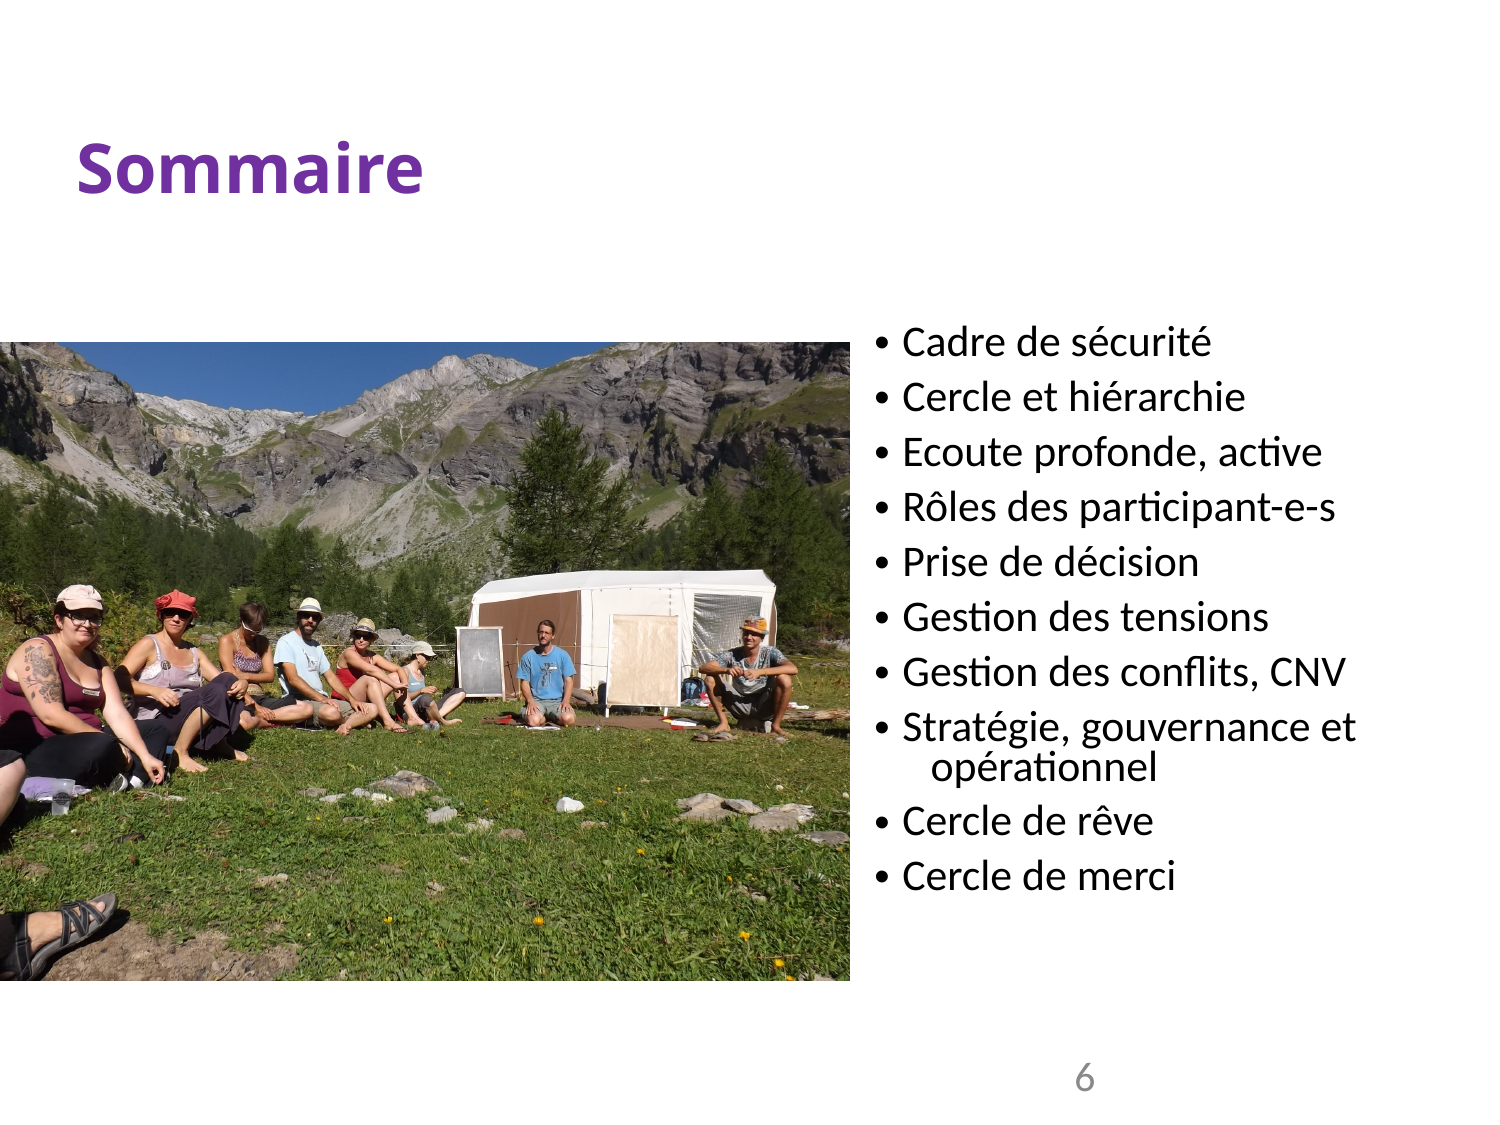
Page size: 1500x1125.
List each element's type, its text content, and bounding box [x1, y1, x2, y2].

title Sommaire [61, 59, 1397, 278]
list Cadre de sécurité Cercle et hiérarchie Ecoute profonde, active Rôles des participant-e-s Prise de décision Gestion des tensions Gestion des conflits, CNV Stratégie, gouvernance et opérationnel Cercle de rêve Cercle de merci [859, 317, 1423, 1032]
text_box 6 [1059, 1042, 1397, 1103]
picture [0, 342, 850, 981]
